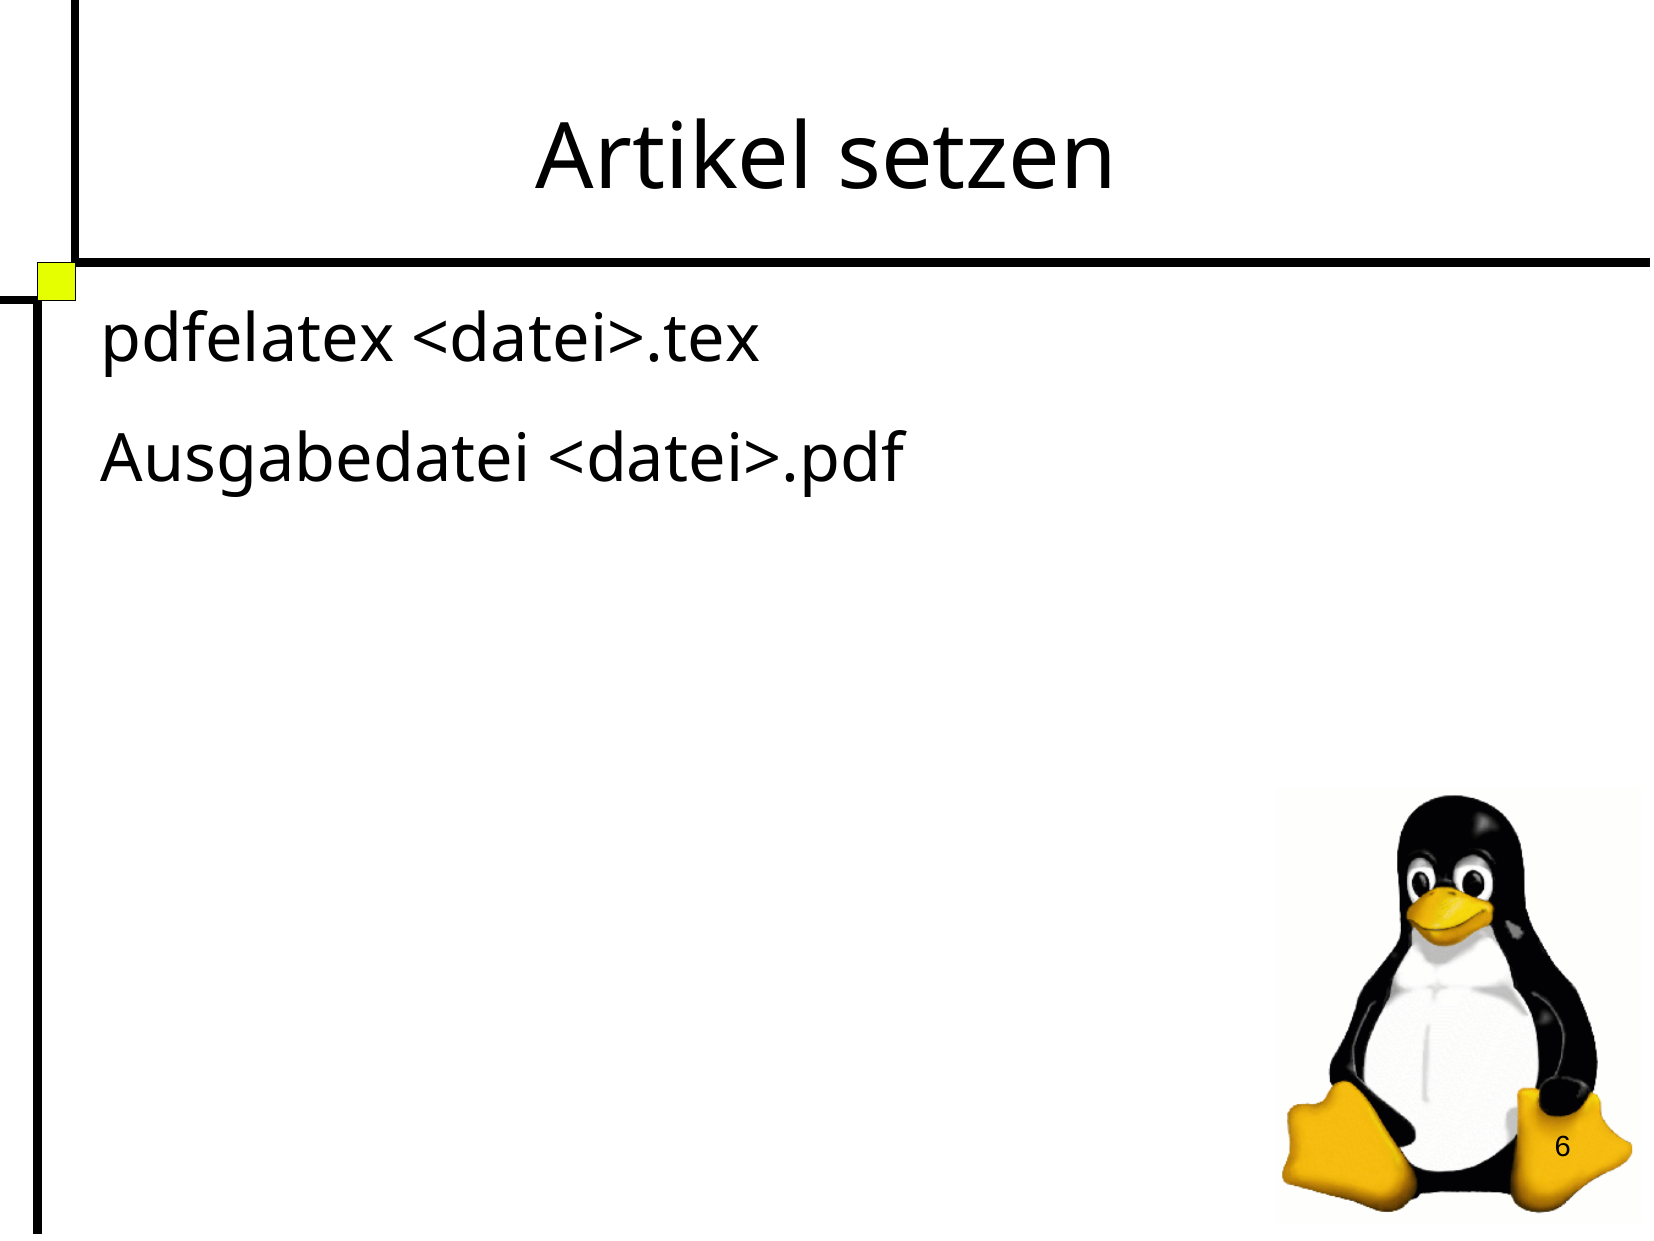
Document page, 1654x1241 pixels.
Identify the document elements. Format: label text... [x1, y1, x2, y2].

title Artikel setzen [82, 49, 1571, 257]
list pdfelatex <datei>.tex Ausgabedatei <datei>.pdf [82, 290, 1571, 1109]
picture [1275, 787, 1642, 1223]
